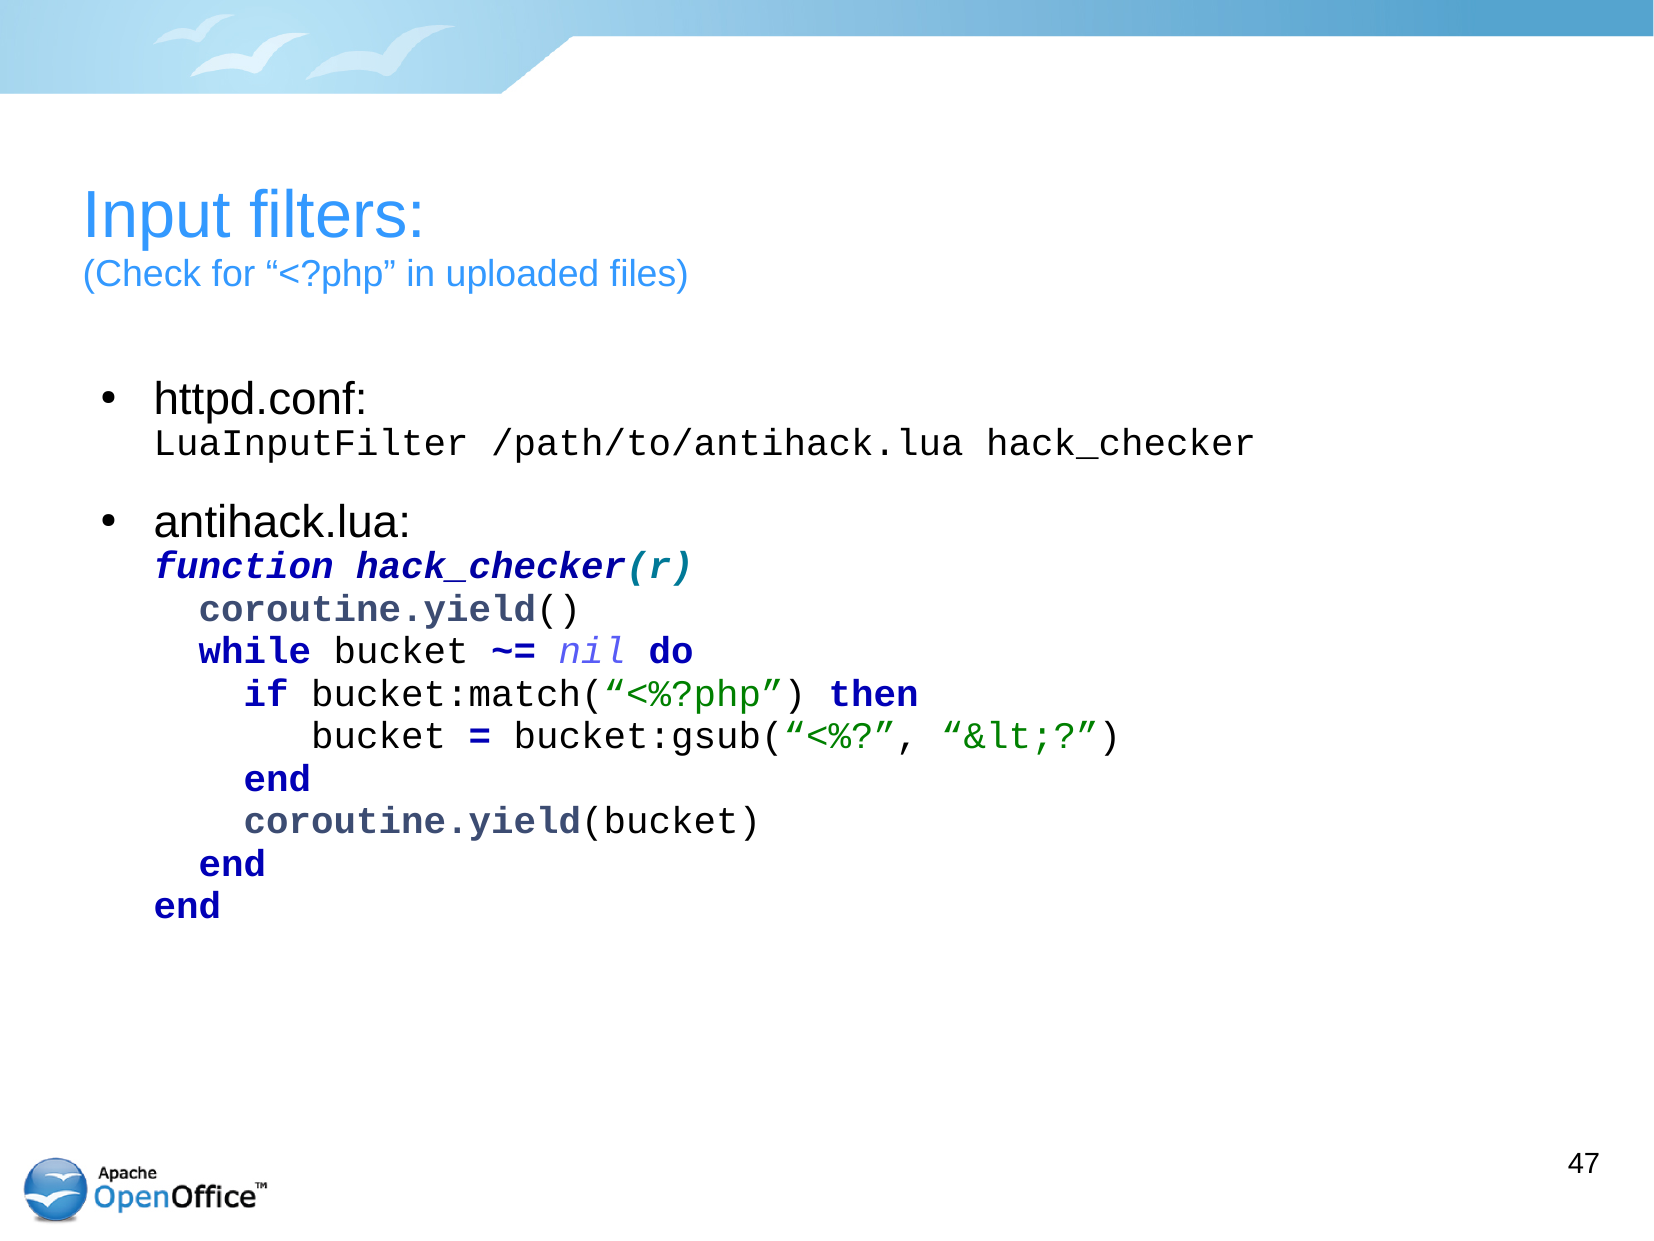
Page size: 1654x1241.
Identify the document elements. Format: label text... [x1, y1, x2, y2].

title Input filters: (Check for “<?php” in uploaded files) [82, 132, 1571, 340]
picture [0, 0, 1654, 1241]
list httpd.conf: LuaInputFilter /path/to/antihack.lua hack_checker antihack.lua: function hack_checker(r) coroutine.yield() while bucket ~= nil do if bucket:match(“<%?php”) then bucket = bucket:gsub(“<%?”, “&lt;?”) end coroutine.yield(bucket) end end [82, 372, 1571, 1093]
